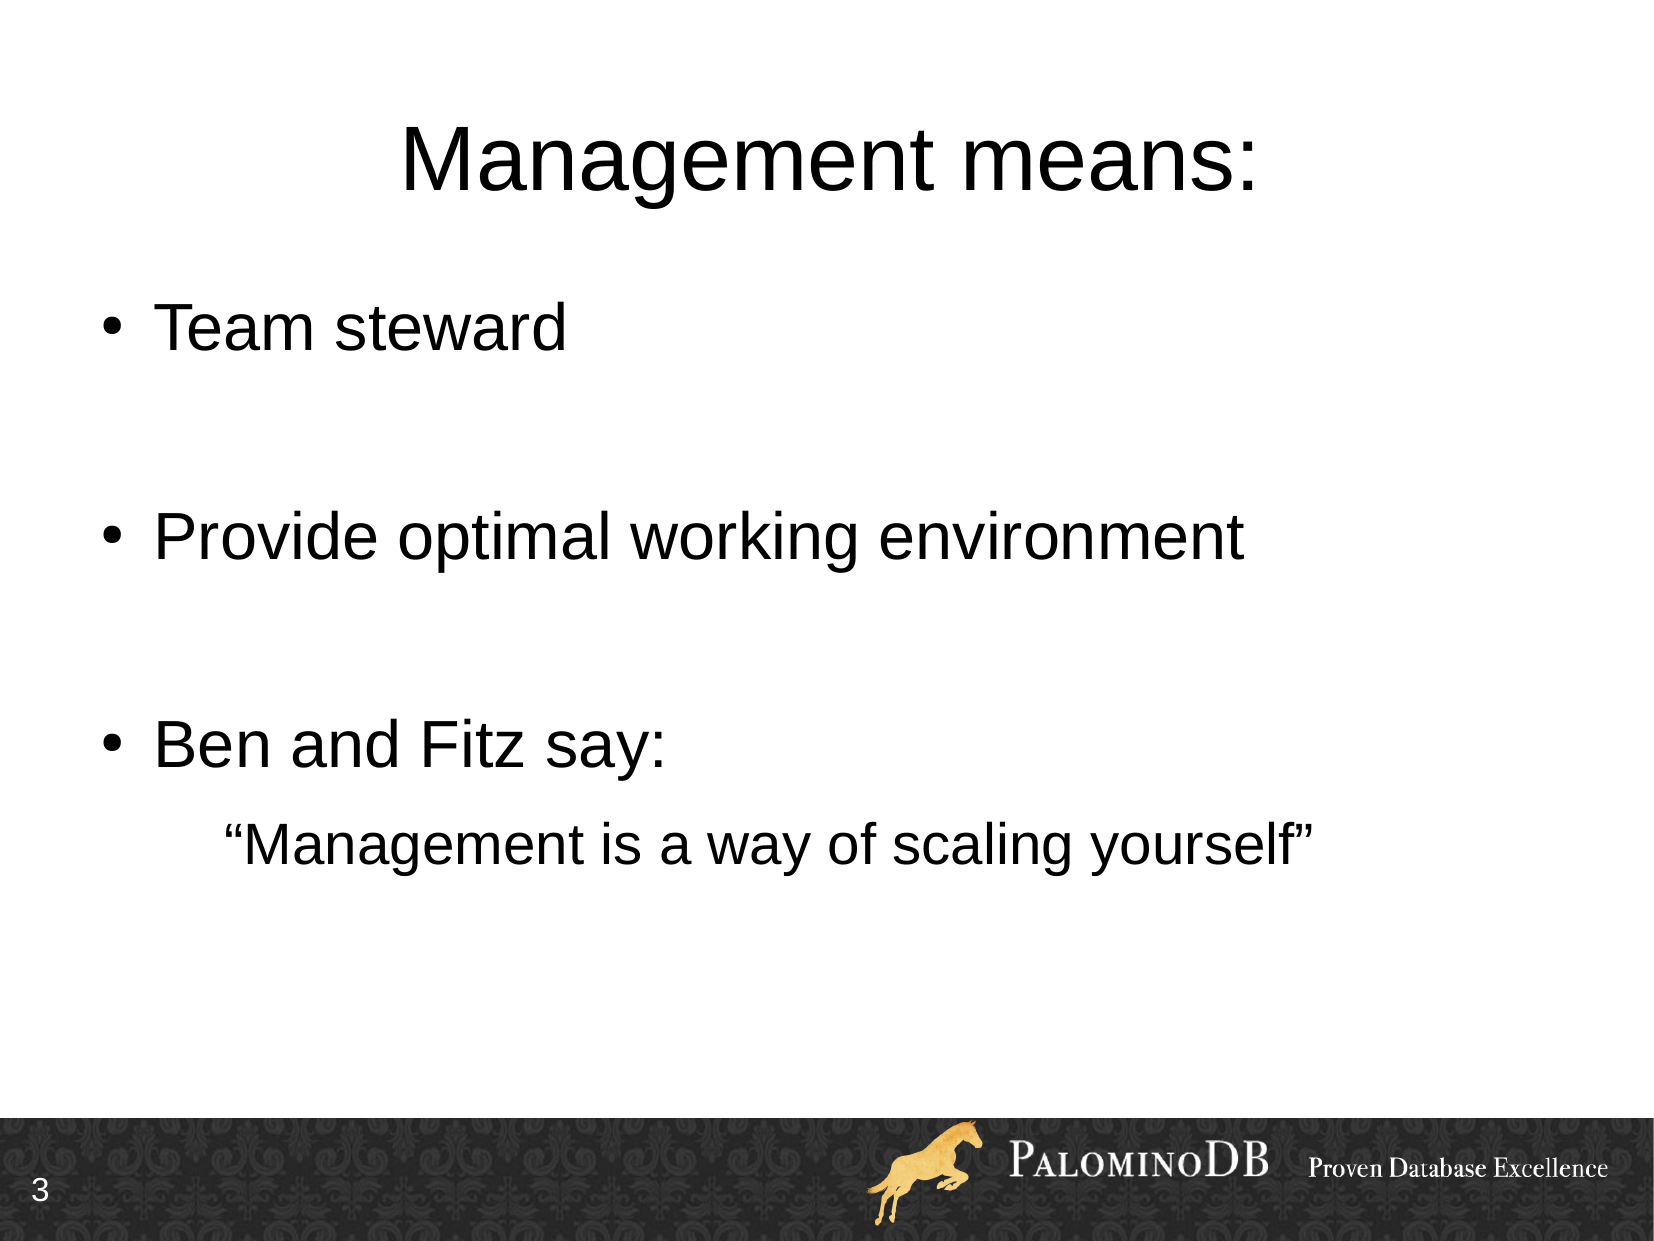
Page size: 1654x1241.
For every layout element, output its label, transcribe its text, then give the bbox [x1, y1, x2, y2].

picture [0, 1109, 1654, 1241]
title Management means: [86, 55, 1576, 263]
list Team steward Provide optimal working environment Ben and Fitz say: “Management is a way of scaling yourself” [82, 290, 1571, 1109]
